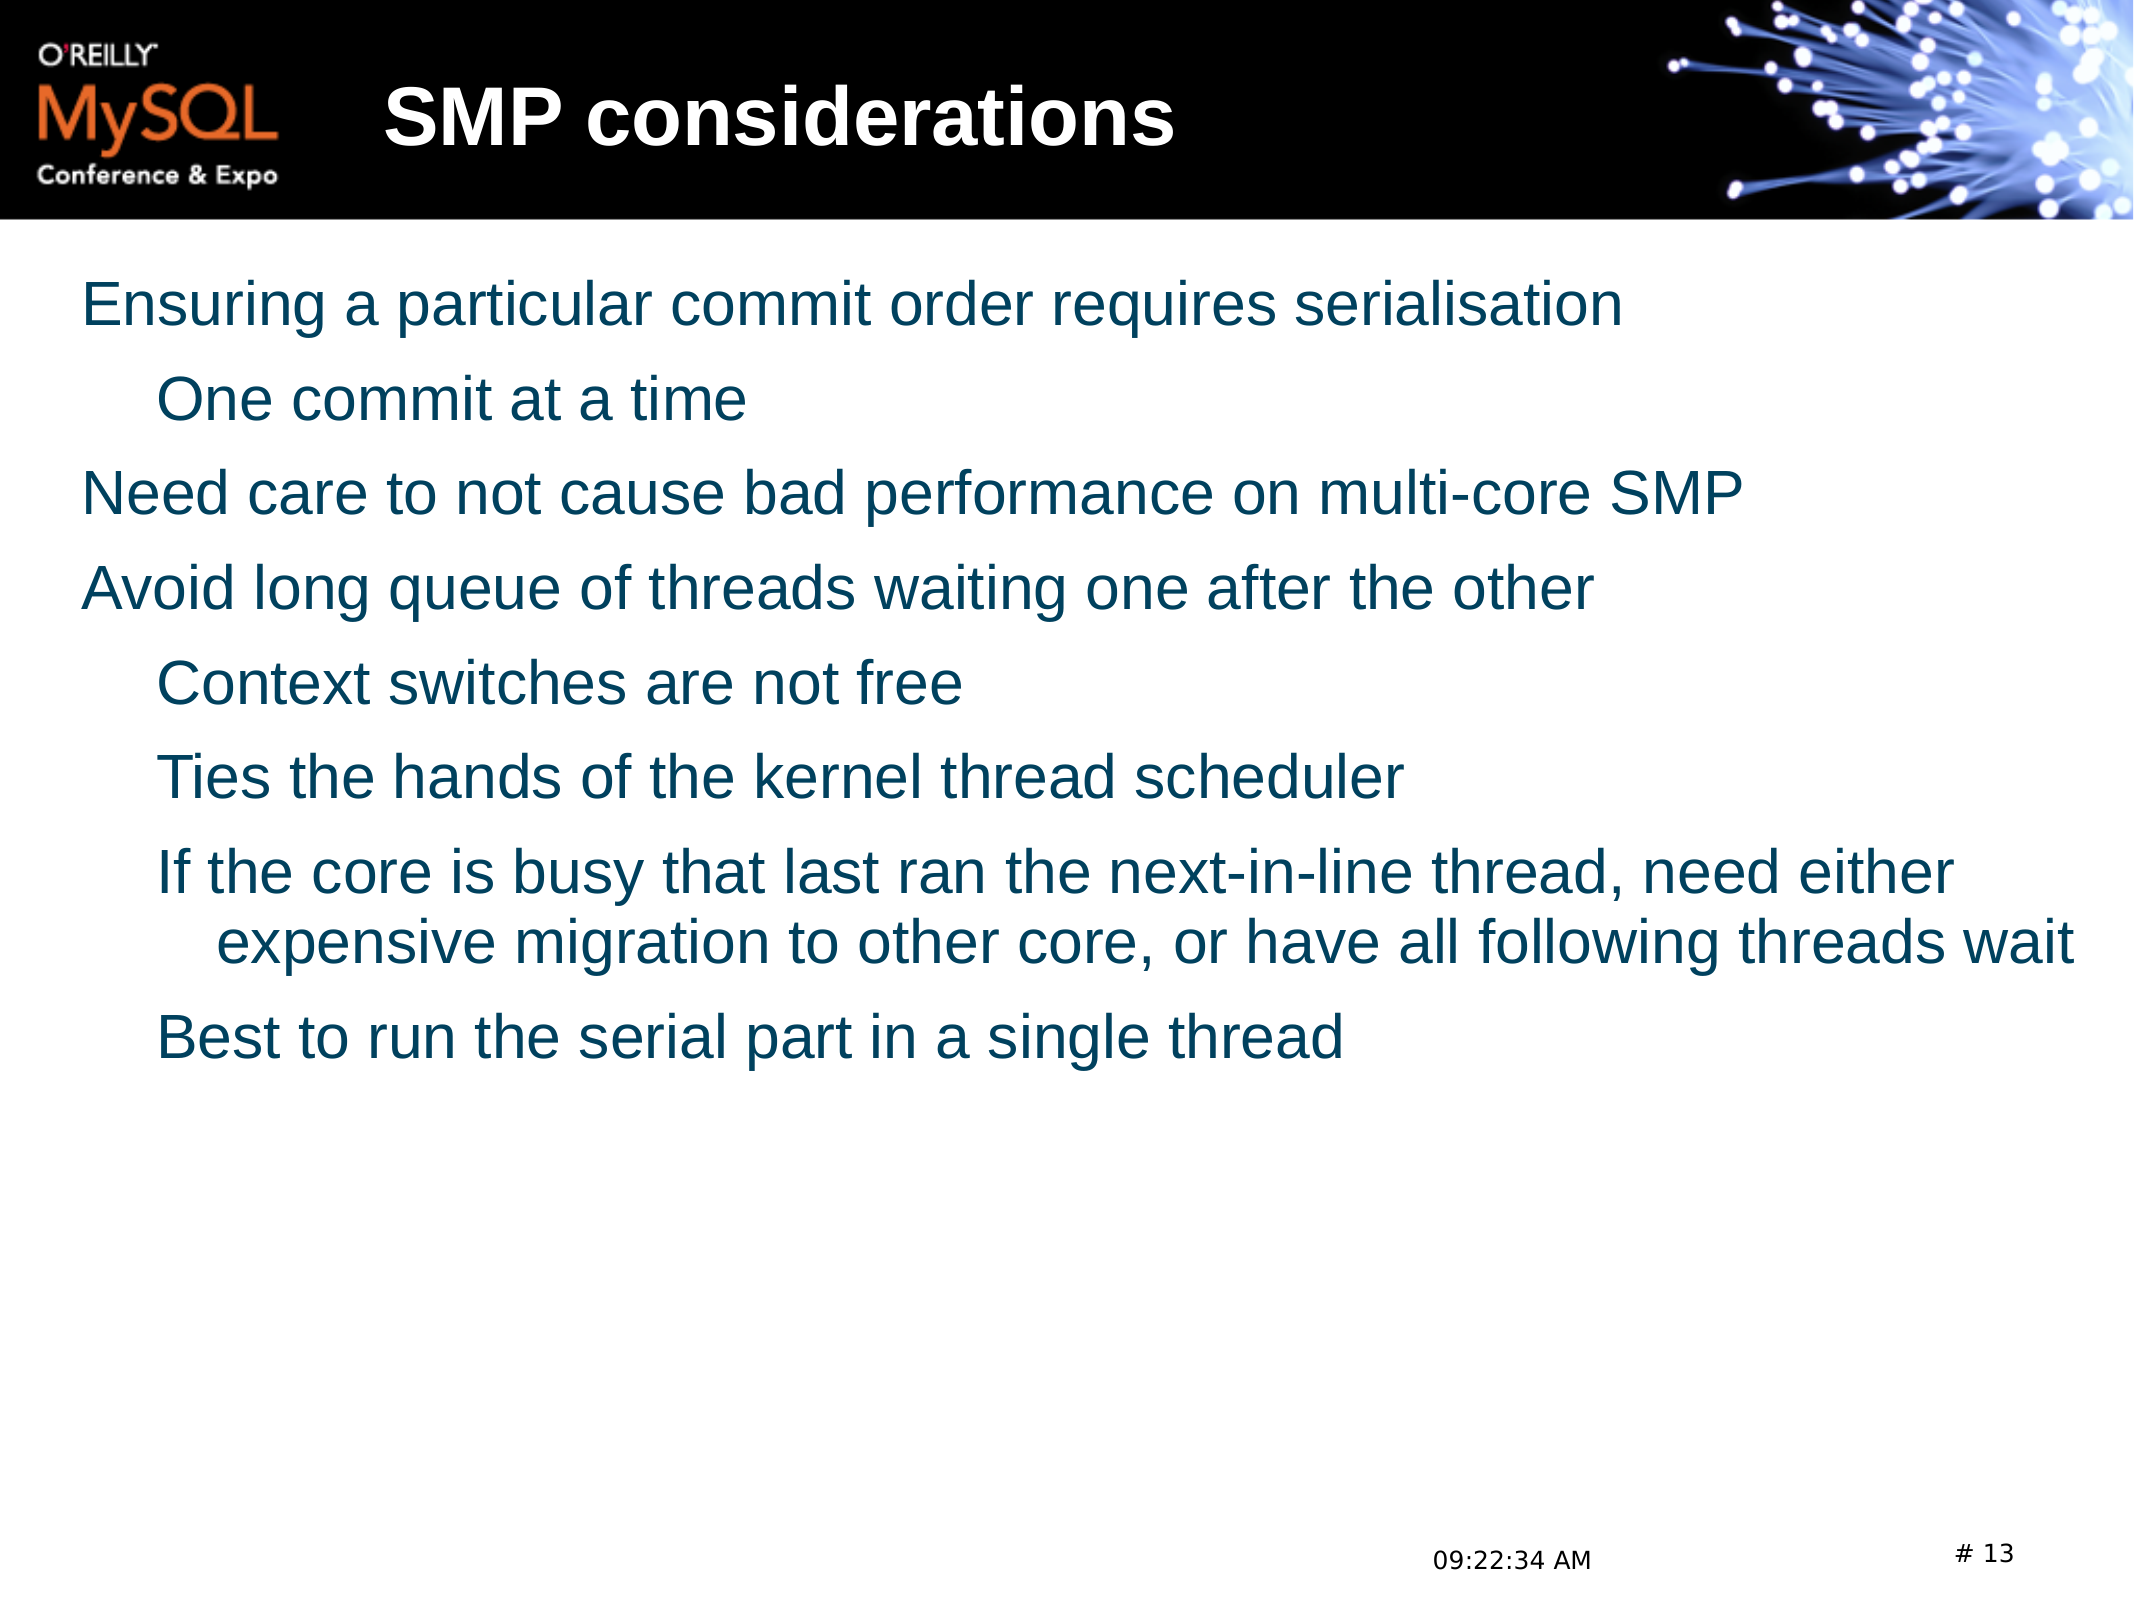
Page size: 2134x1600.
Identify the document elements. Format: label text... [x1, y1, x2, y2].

picture [0, 0, 2134, 1600]
list Ensuring a particular commit order requires serialisation One commit at a time Need care to not cause bad performance on multi-core SMP Avoid long queue of threads waiting one after the other Context switches are not free Ties the hands of the kernel thread scheduler If the core is busy that last ran the next-in-line thread, need either expensive migration to other core, or have all following threads wait Best to run the serial part in a single thread [0, 260, 2100, 1335]
title SMP considerations [374, 38, 2103, 195]
